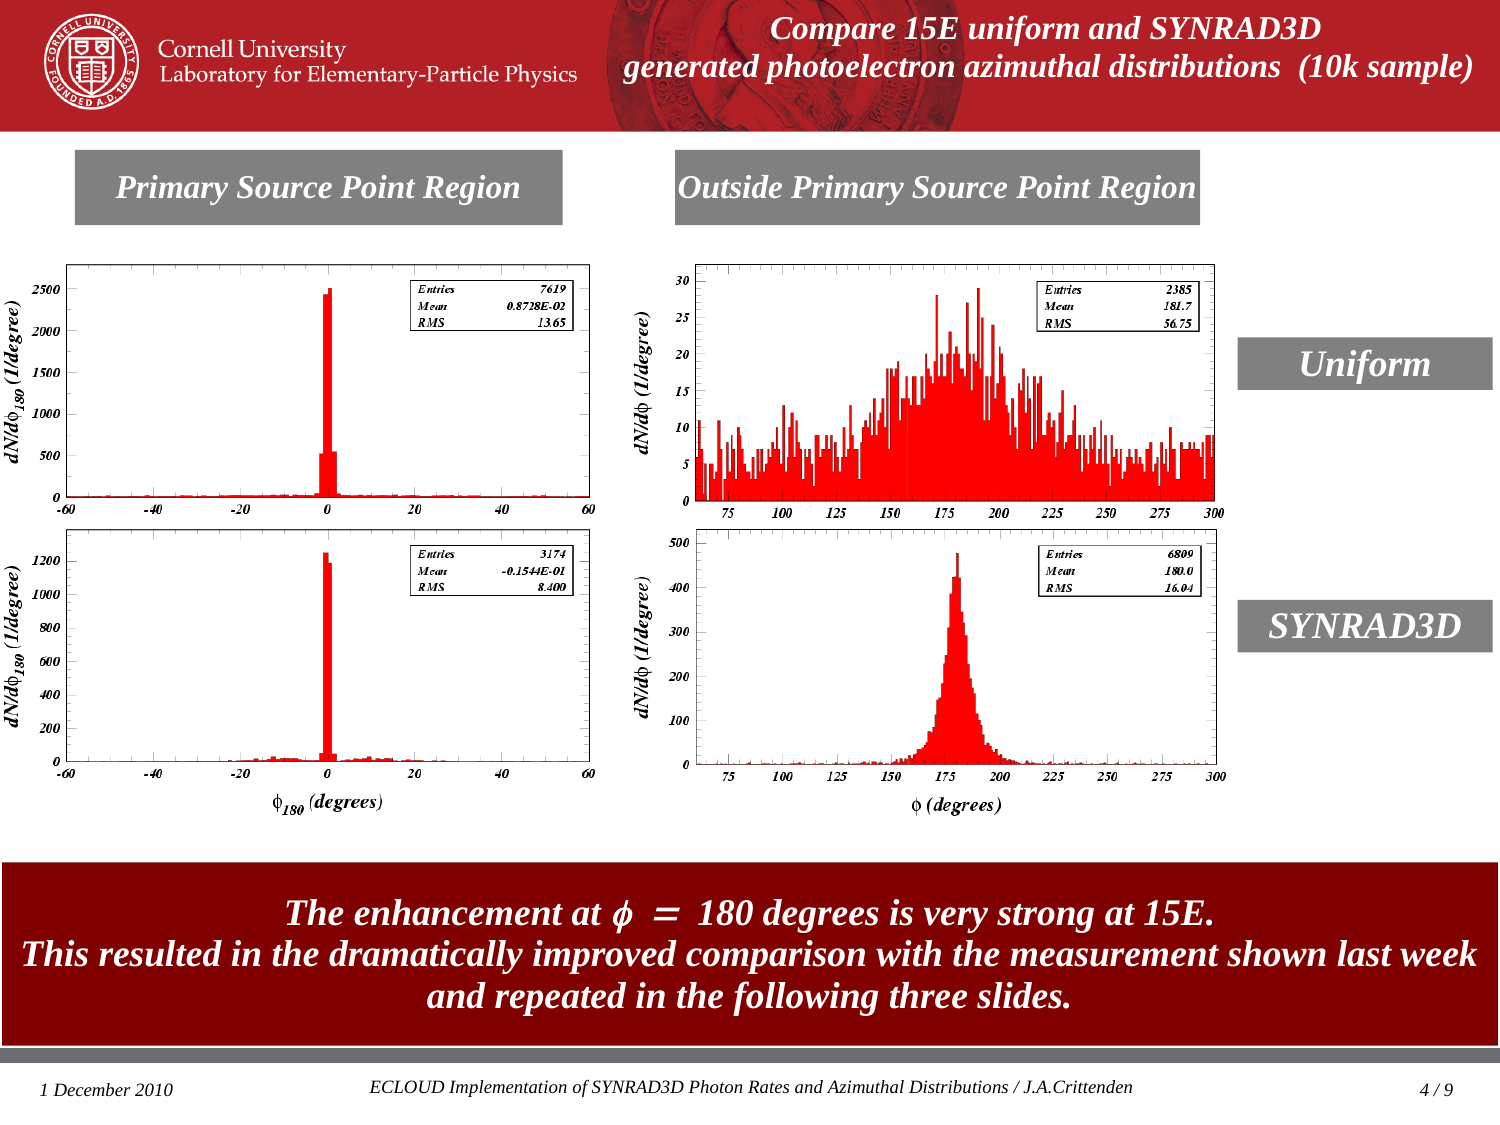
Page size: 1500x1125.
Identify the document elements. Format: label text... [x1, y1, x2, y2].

picture [0, 259, 601, 819]
text_box Primary Source Point Region [74, 149, 563, 226]
text_box Outside Primary Source Point Region [675, 149, 1201, 226]
text_box SYNRAD3D [1237, 599, 1493, 653]
text_box The enhancement at f = 180 degrees is very strong at 15E. This resulted in the dramatically improved comparison with the measurement shown last week and repeated in the following three slides. [2, 862, 1498, 1046]
picture [630, 259, 1231, 819]
picture [0, 0, 1500, 132]
text_box Compare 15E uniform and SYNRAD3D generated photoelectron azimuthal distributions (10k sample) [599, 2, 1500, 116]
text_box Uniform [1237, 337, 1493, 390]
